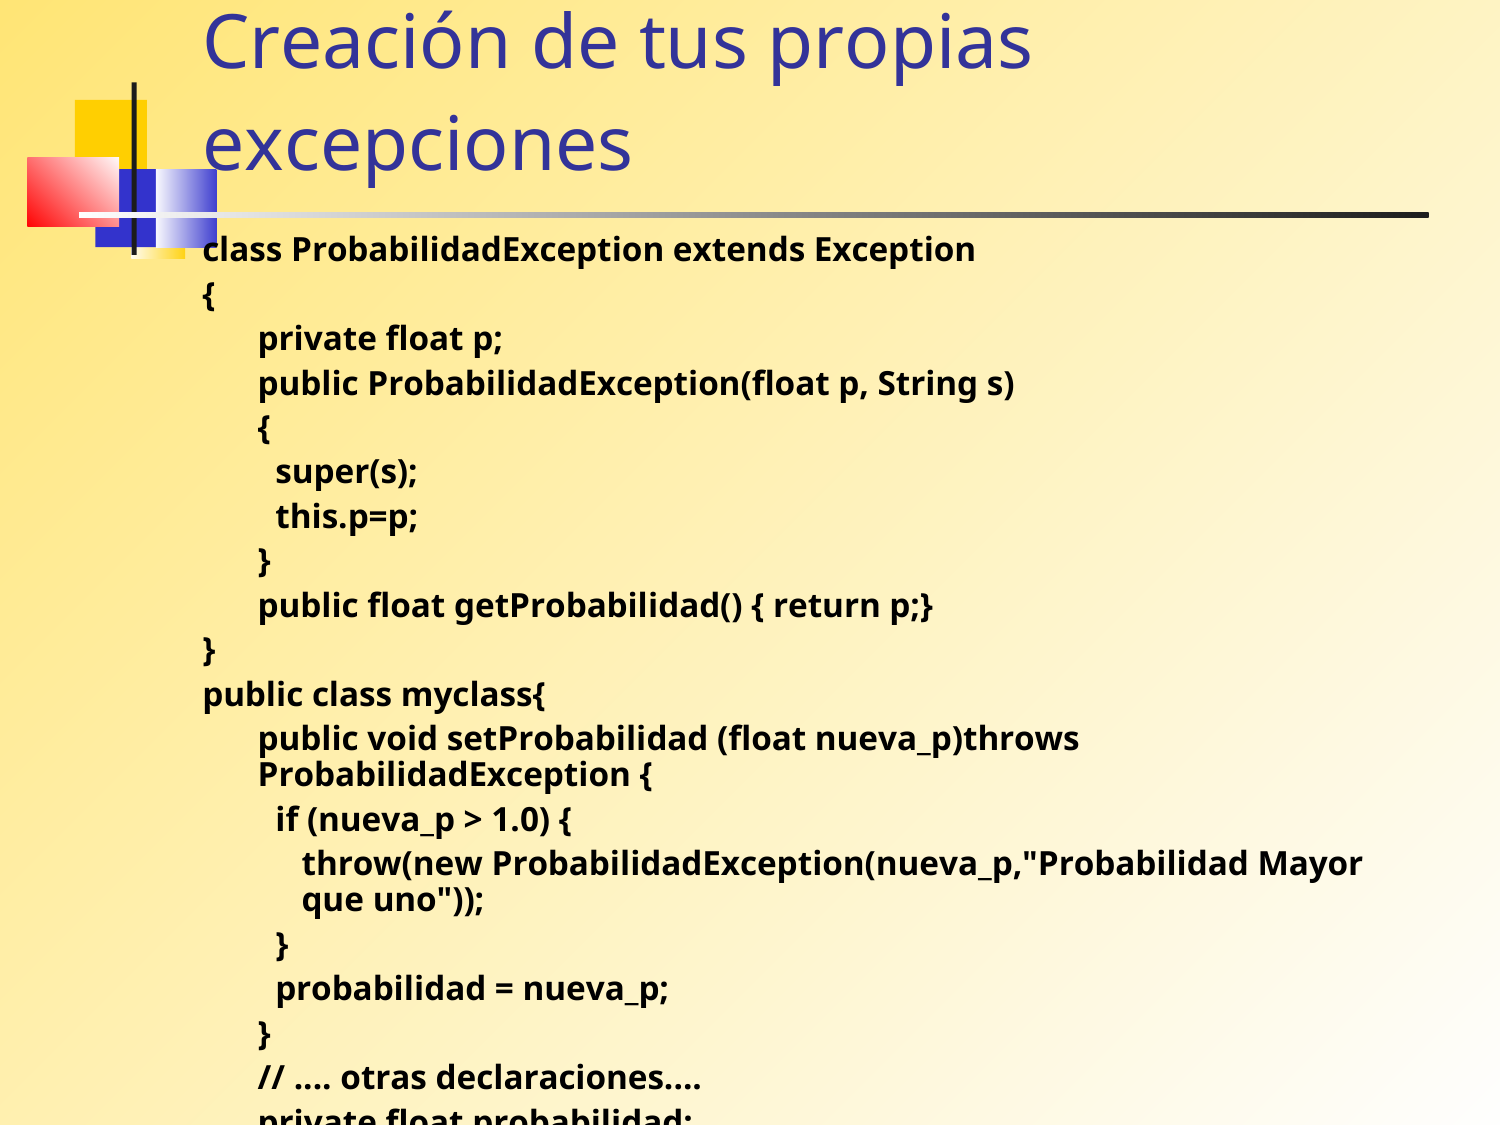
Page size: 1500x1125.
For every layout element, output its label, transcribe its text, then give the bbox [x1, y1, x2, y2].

list class ProbabilidadException extends Exception { private float p; public ProbabilidadException(float p, String s)‏ { super(s); this.p=p; } public float getProbabilidad() { return p;} } public class myclass{ public void setProbabilidad (float nueva_p)throws ProbabilidadException { if (nueva_p > 1.0) { throw(new ProbabilidadException(nueva_p,"Probabilidad Mayor que uno")); } probabilidad = nueva_p; } // .... otras declaraciones.... private float probabilidad; } [187, 224, 1463, 1109]
title Creación de tus propias excepciones [187, 37, 1466, 201]
